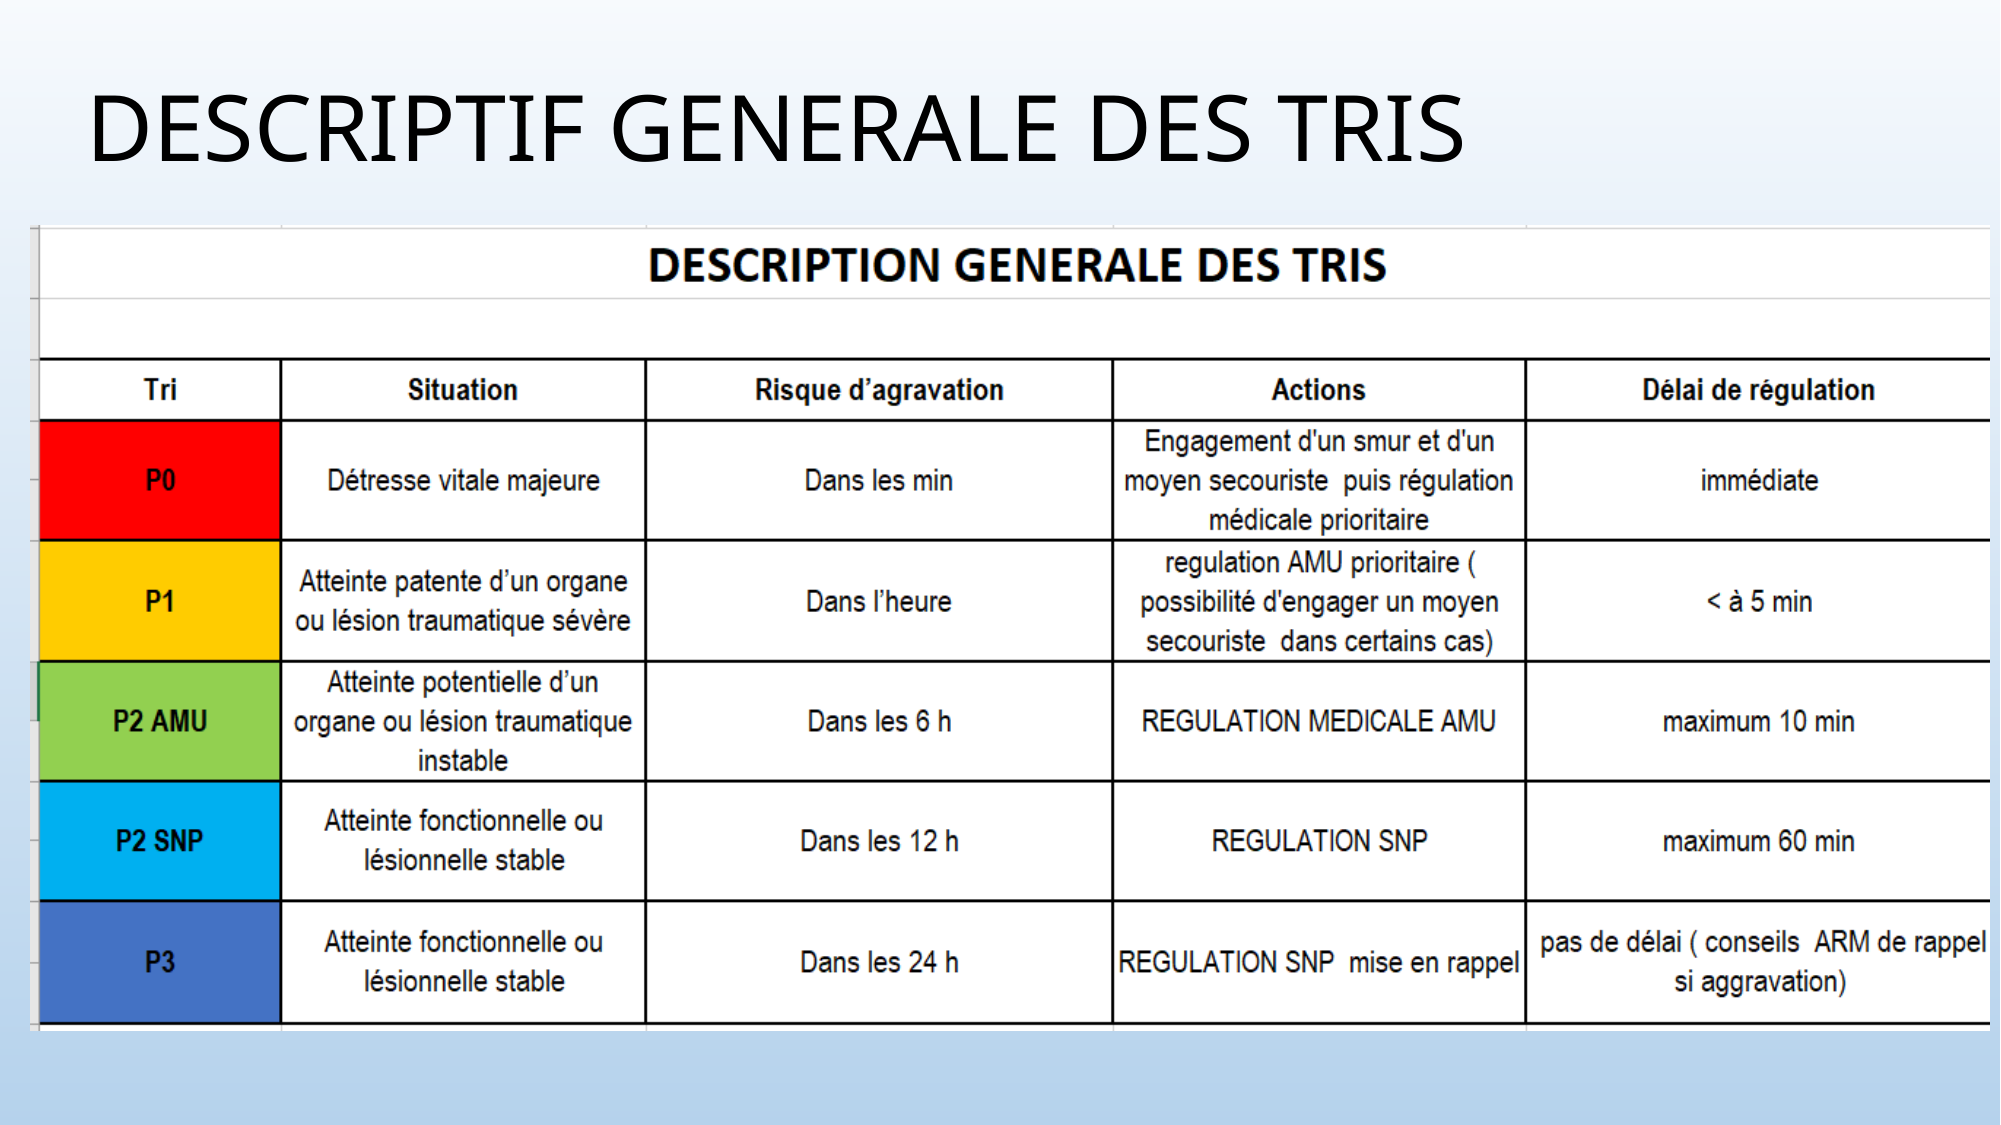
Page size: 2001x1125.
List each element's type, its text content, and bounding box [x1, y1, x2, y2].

title DESCRIPTIF GENERALE DES TRIS [85, 23, 1811, 225]
picture [30, 225, 1990, 1031]
